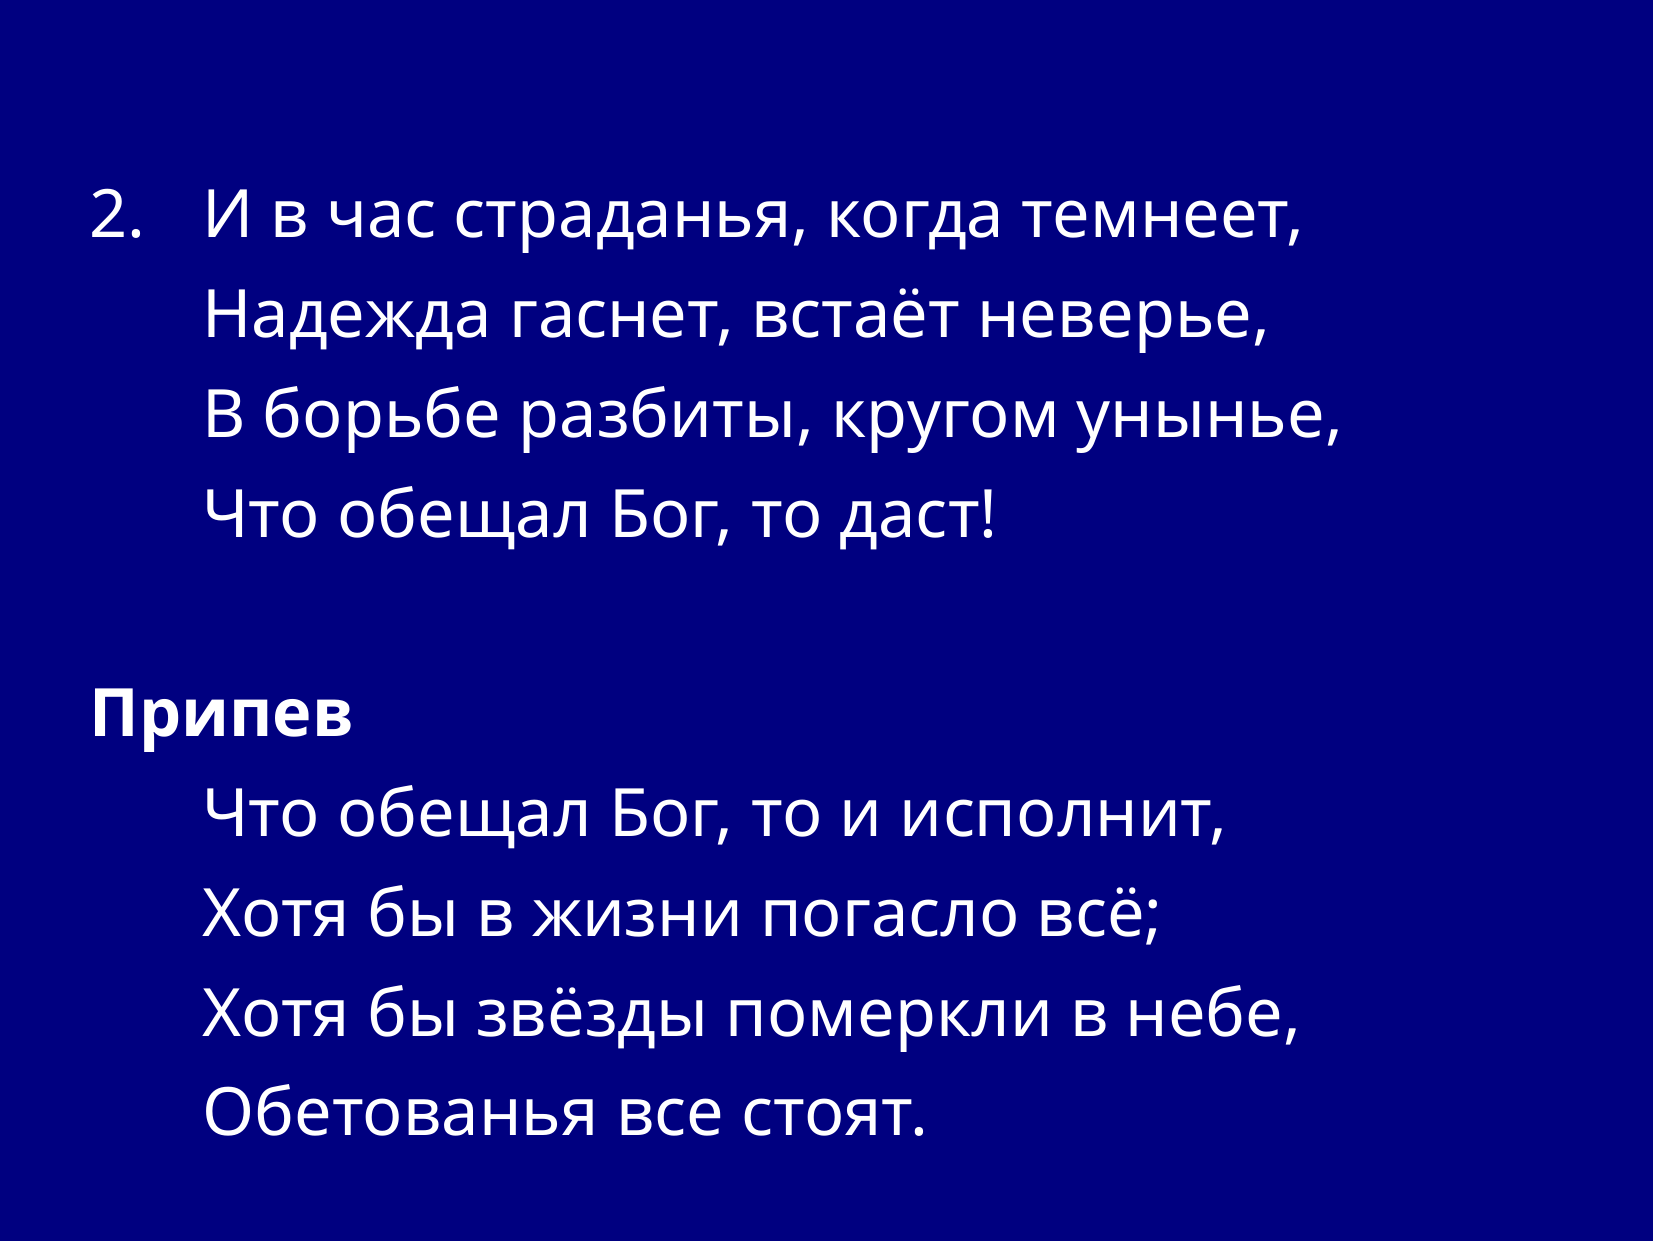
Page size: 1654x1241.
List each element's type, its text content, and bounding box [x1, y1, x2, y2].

text_box 2. И в час страданья, когда темнеет, Надежда гаснет, встаёт неверье, В борьбе разбиты, кругом унынье, Что обещал Бог, то даст! Припев Что обещал Бог, то и исполнит, Хотя бы в жизни погасло всё; Хотя бы звёзды померкли в небе, Обетованья все стоят. [75, 150, 1576, 1163]
